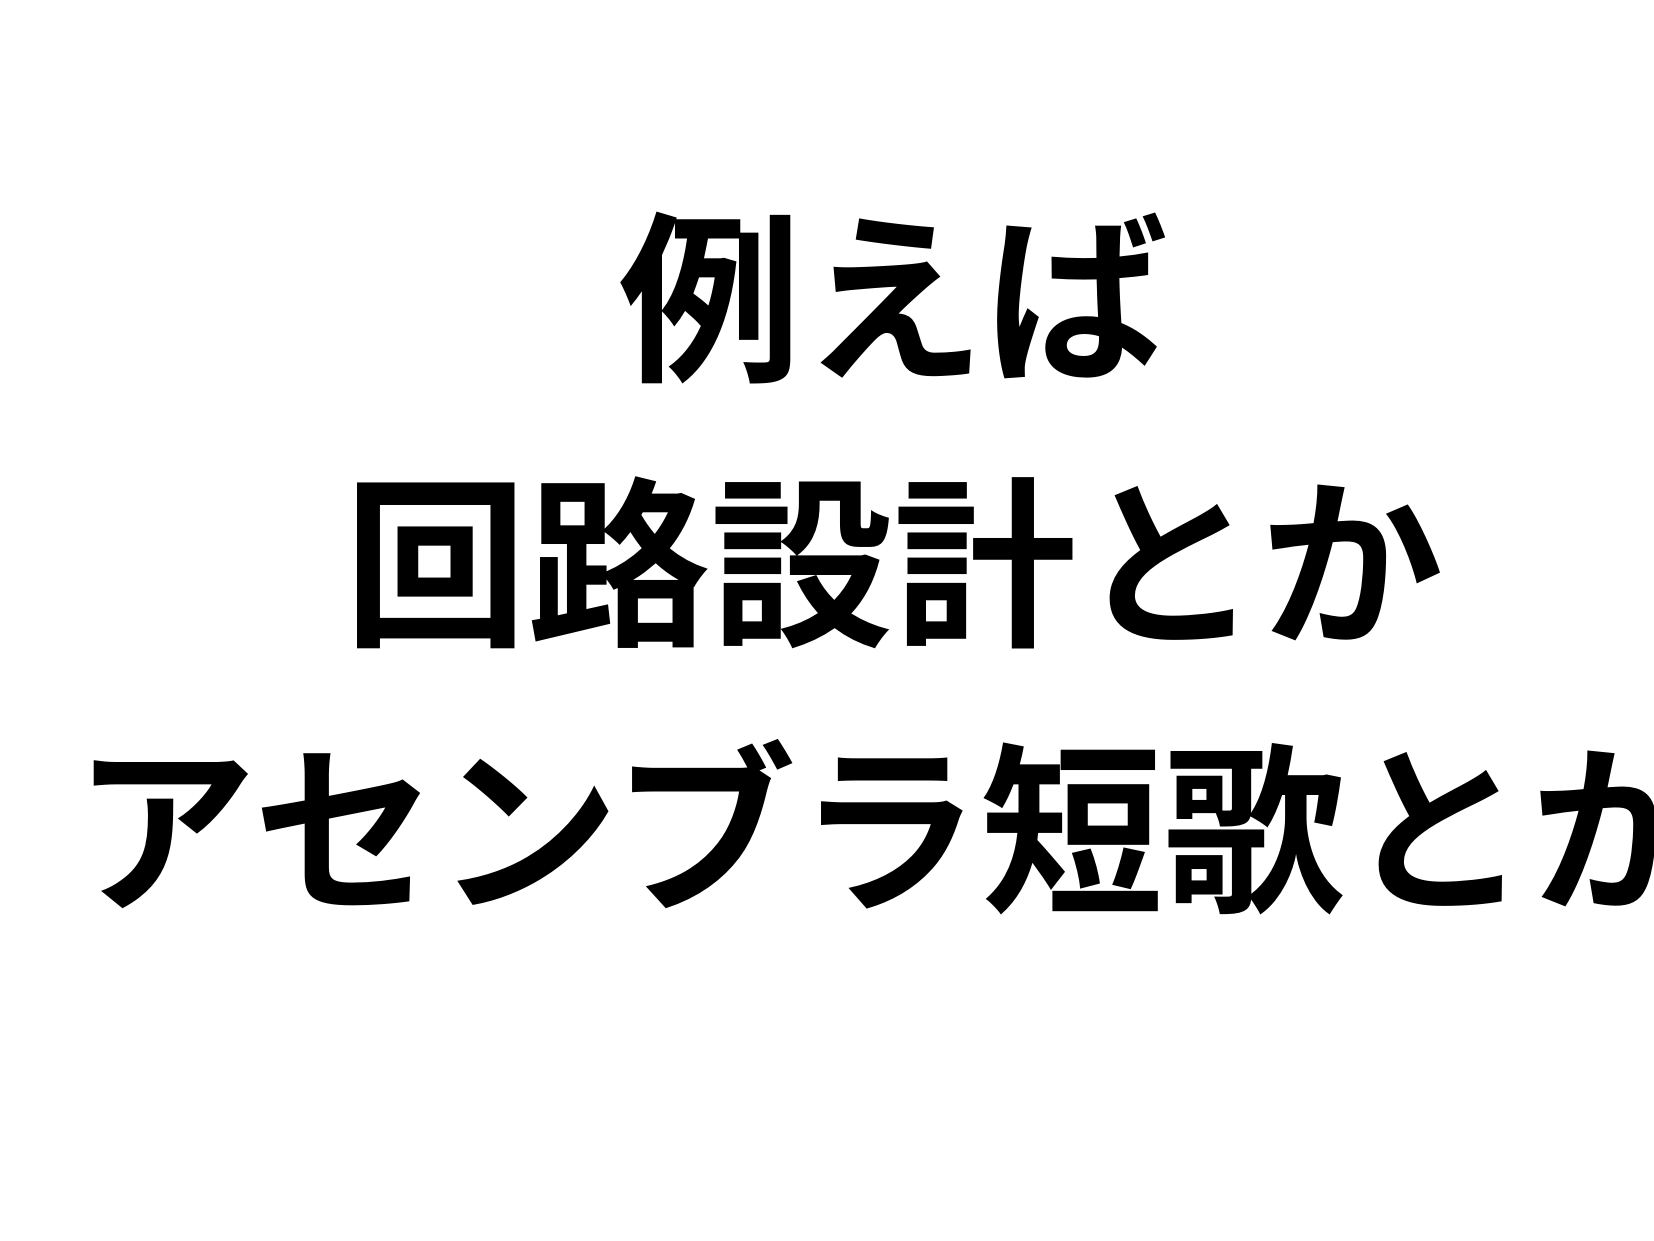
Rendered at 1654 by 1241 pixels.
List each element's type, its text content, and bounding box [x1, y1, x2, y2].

text_box 例えば 回路設計とか アセンブラ短歌とか [59, 147, 1584, 755]
